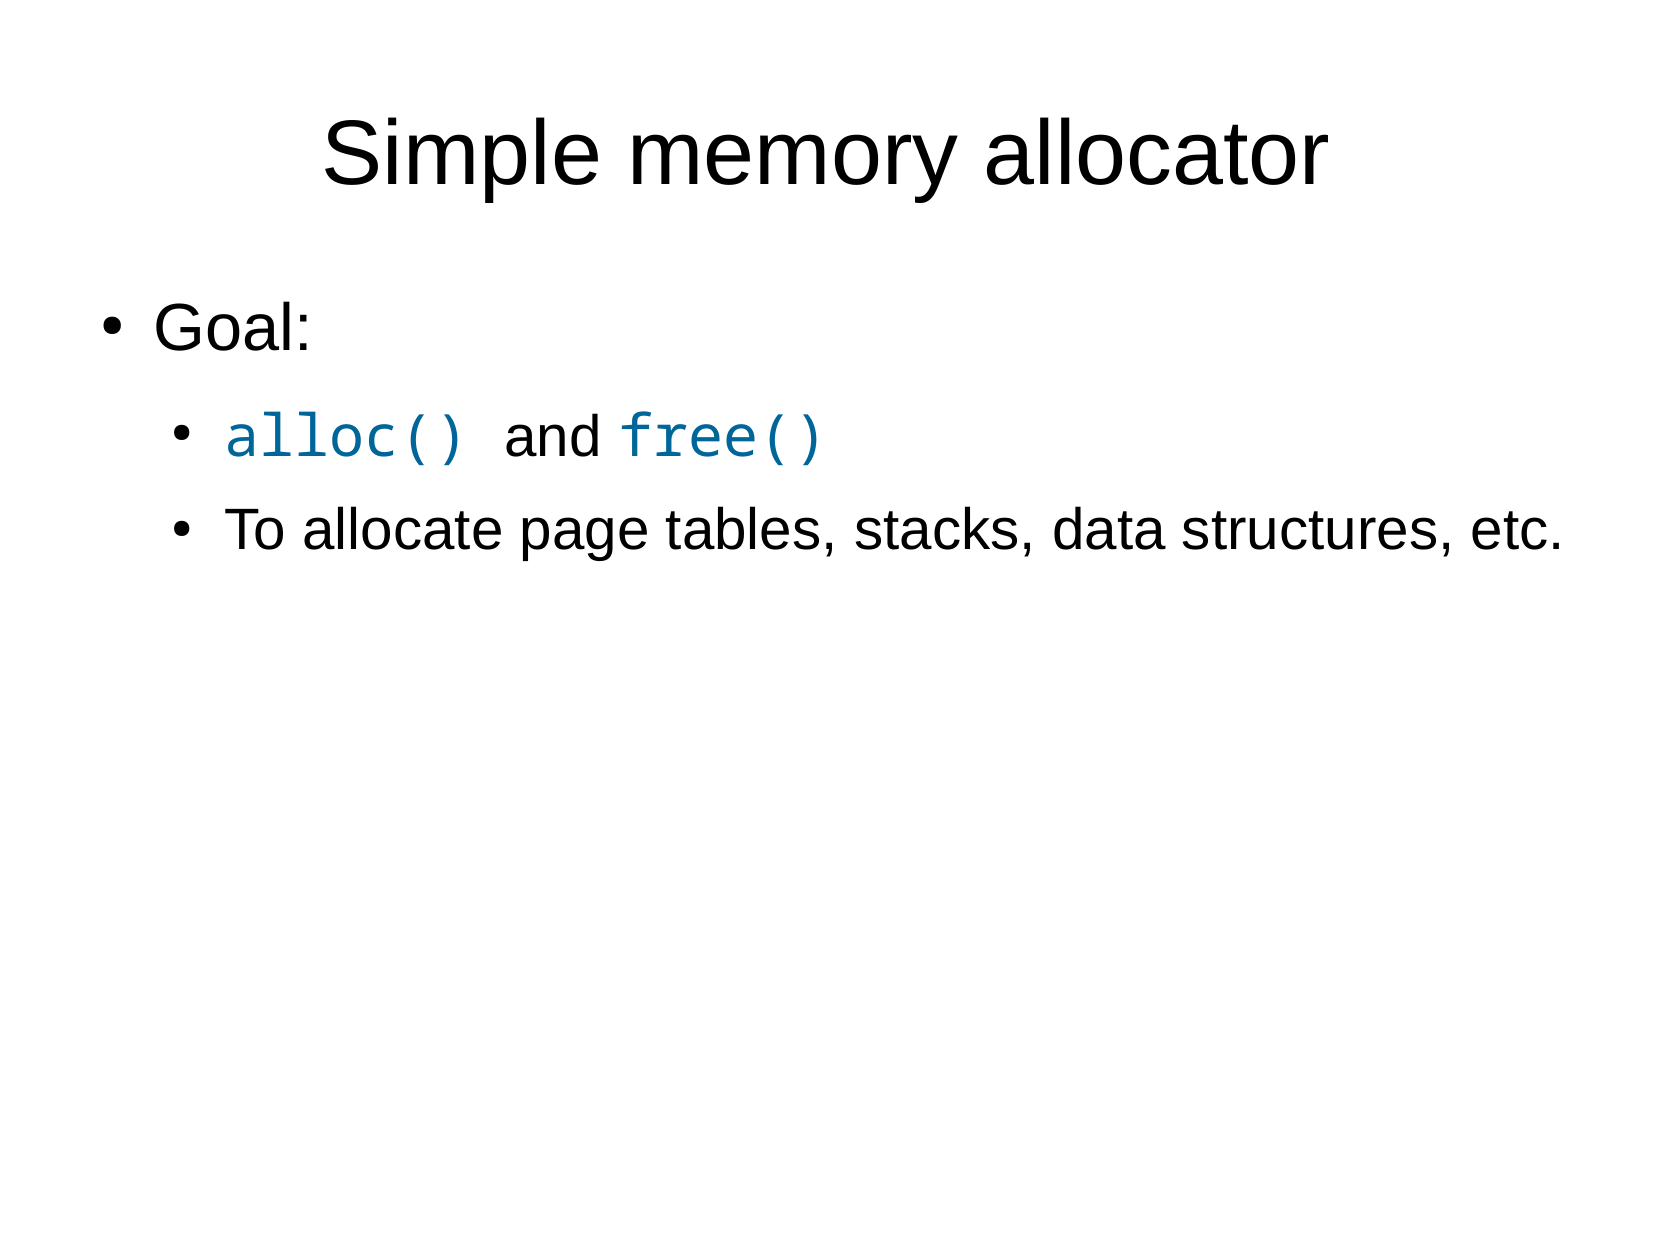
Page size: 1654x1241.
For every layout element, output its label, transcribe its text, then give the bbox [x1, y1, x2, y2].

list Goal: alloc() and free() To allocate page tables, stacks, data structures, etc. [82, 290, 1571, 1010]
title Simple memory allocator [82, 49, 1571, 257]
